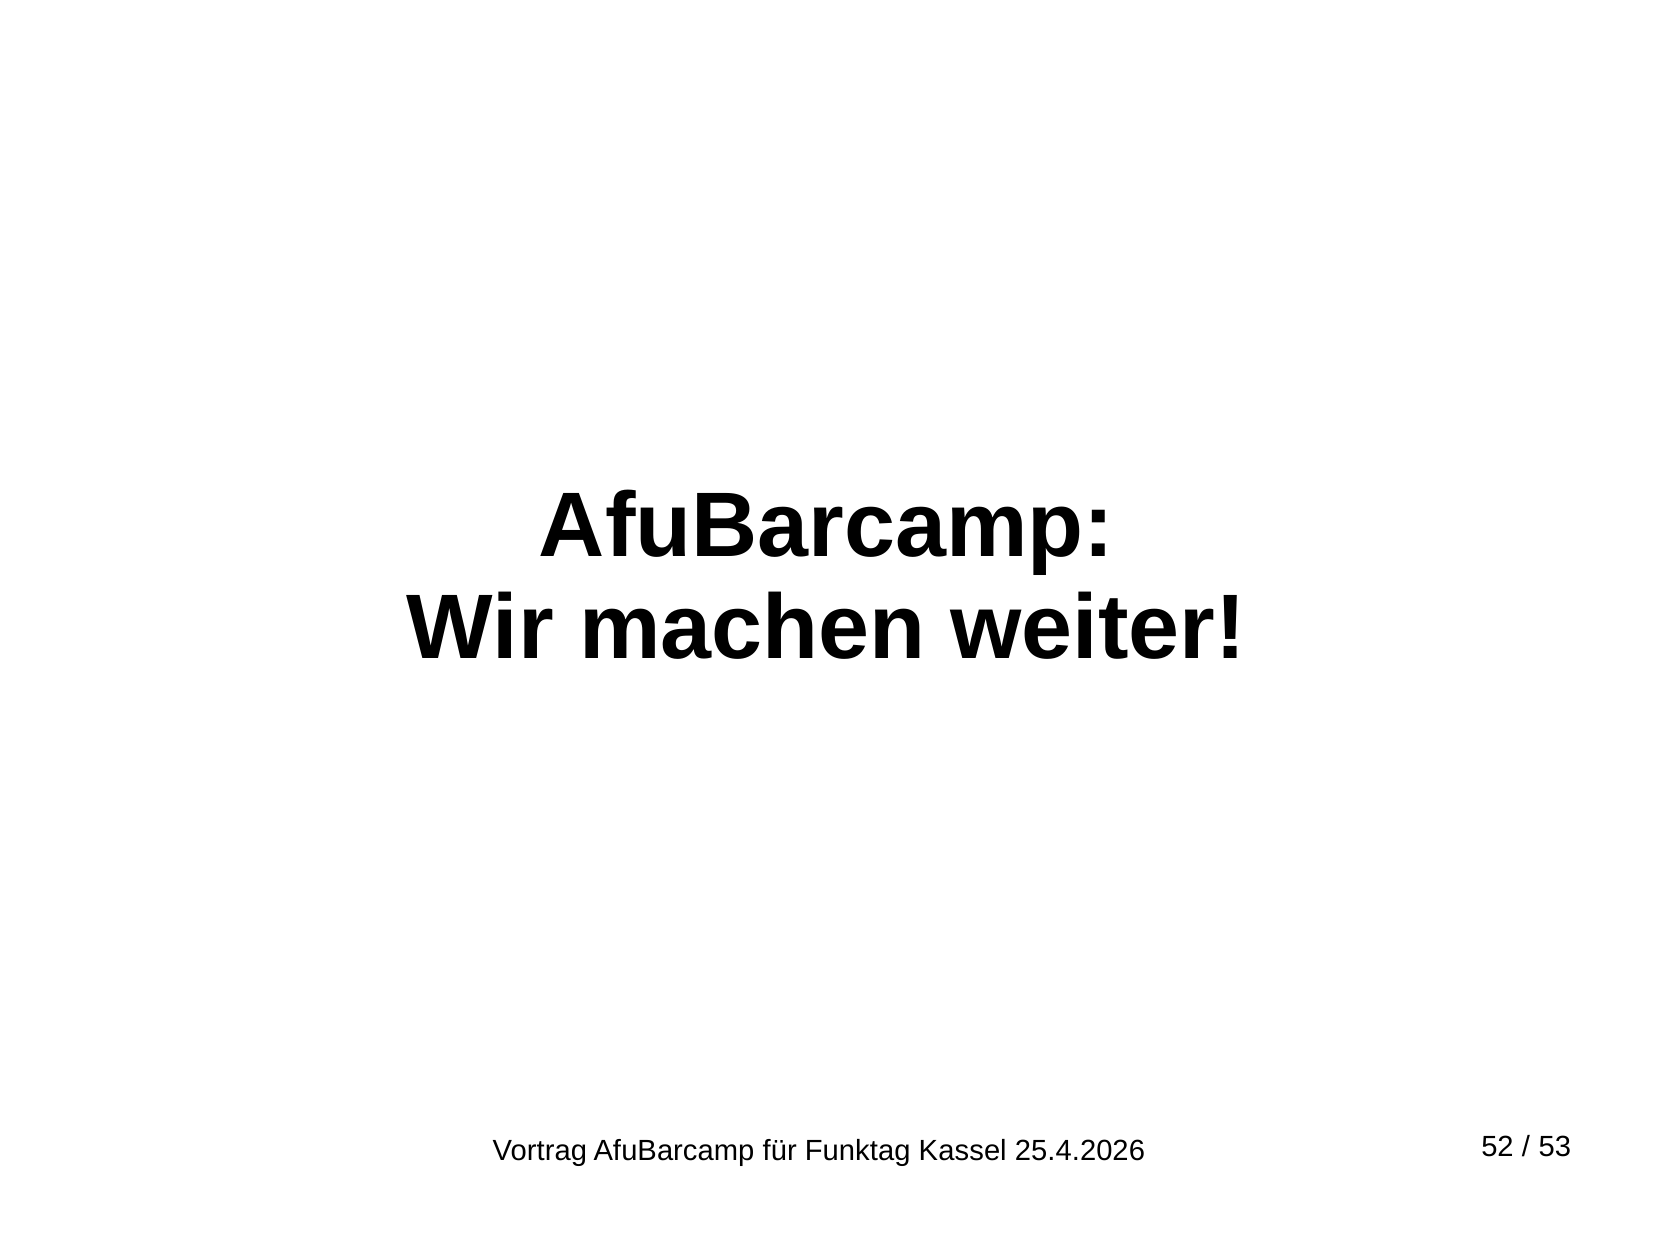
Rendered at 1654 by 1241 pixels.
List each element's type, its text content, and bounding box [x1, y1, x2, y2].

title AfuBarcamp: Wir machen weiter! [82, 472, 1571, 680]
